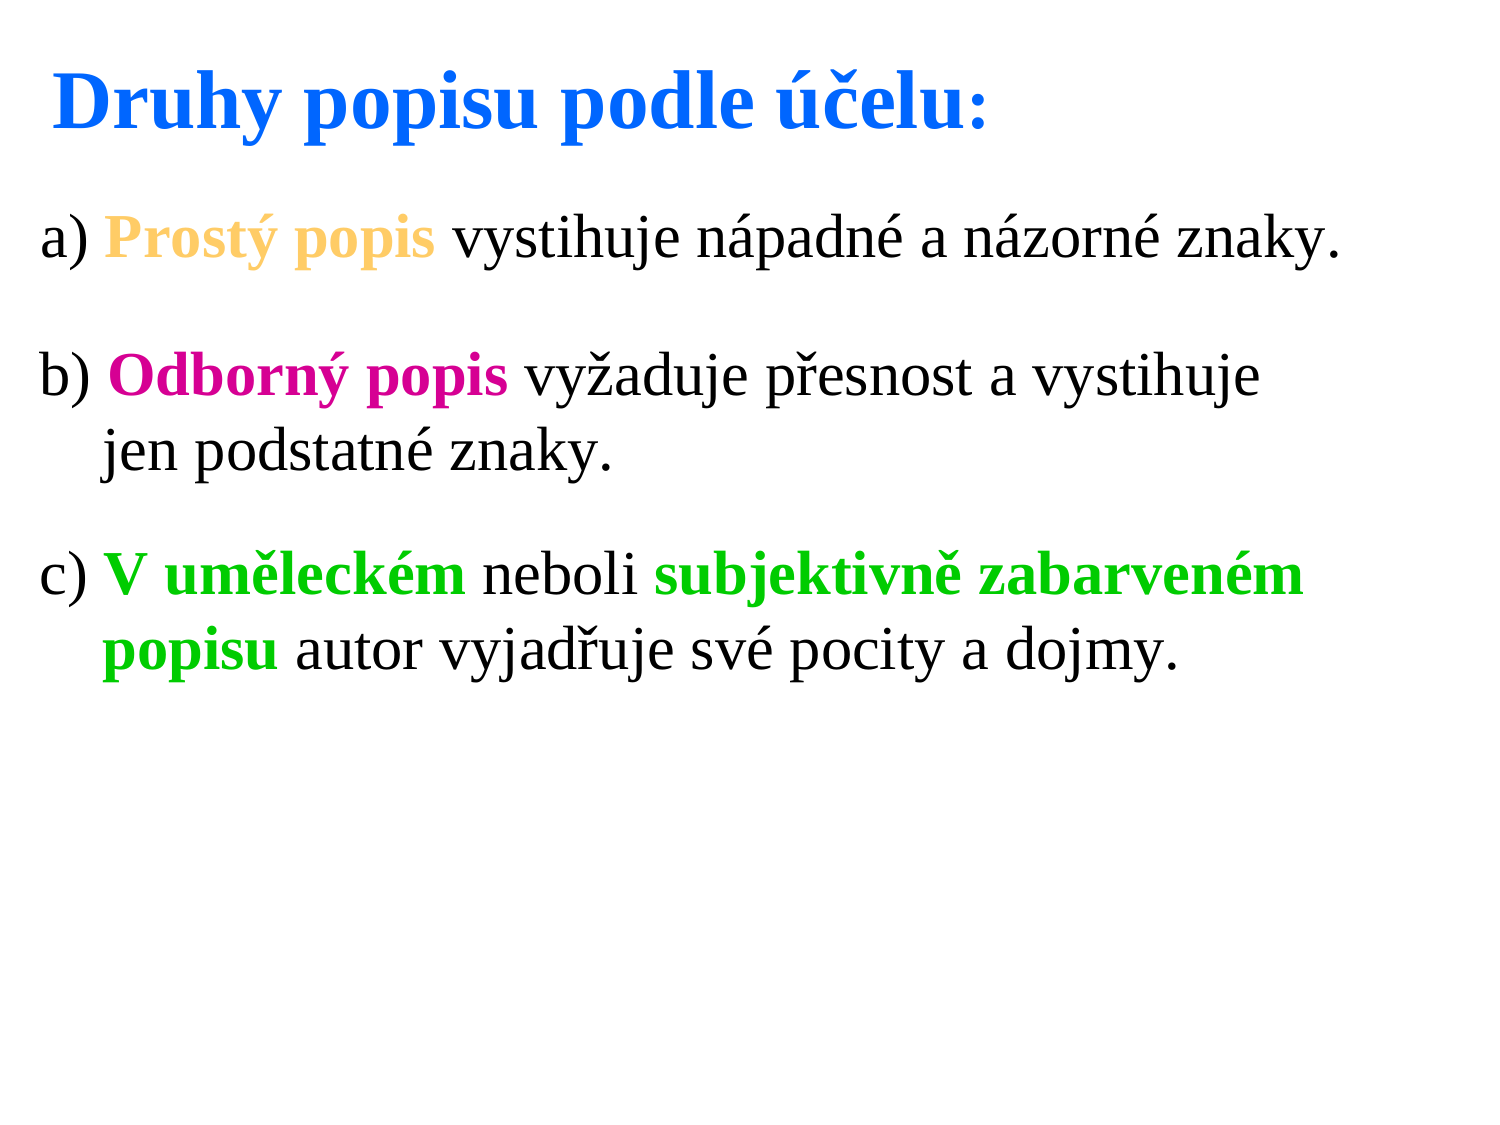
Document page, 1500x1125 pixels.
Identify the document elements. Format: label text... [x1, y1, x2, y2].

text_box b) Odborný popis vyžaduje přesnost a vystihuje jen podstatné znaky. [24, 324, 1348, 491]
text_box c) V uměleckém neboli subjektivně zabarveném popisu autor vyjadřuje své pocity a dojmy. [24, 524, 1500, 841]
text_box a) Prostý popis vystihuje nápadné a názorné znaky. [25, 187, 1358, 278]
text_box Druhy popisu podle účelu: [37, 37, 1500, 286]
